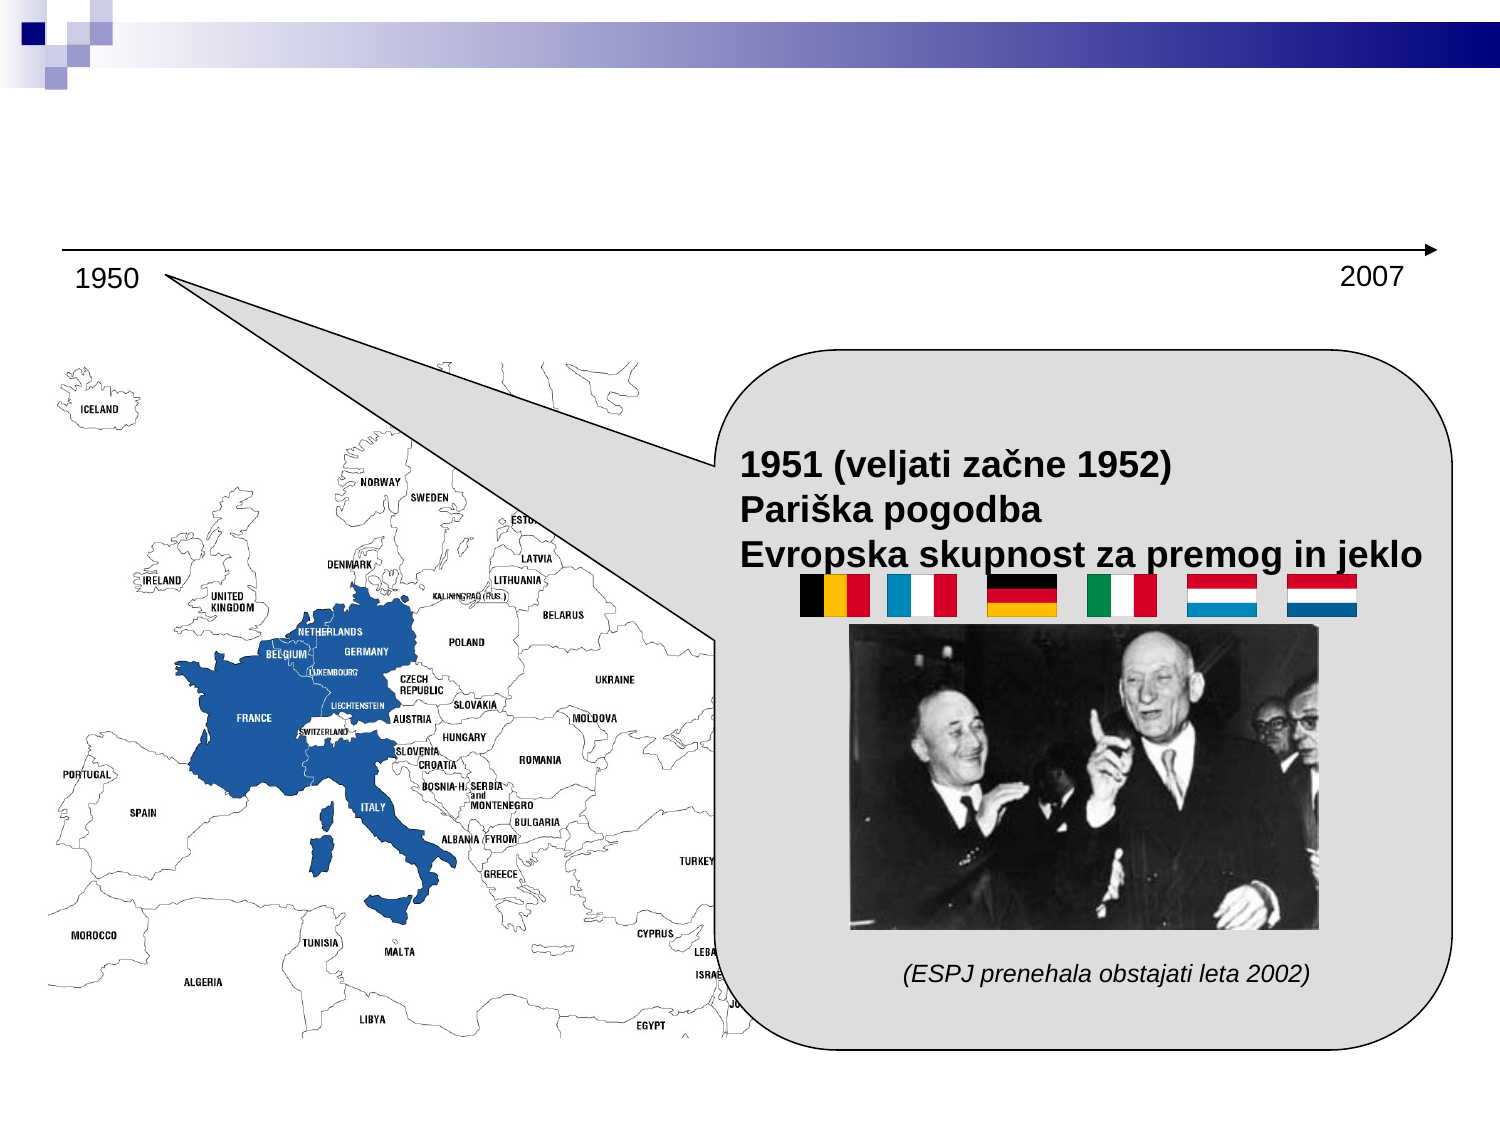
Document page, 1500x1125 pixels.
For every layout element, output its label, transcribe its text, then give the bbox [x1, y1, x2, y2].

picture [1187, 574, 1257, 602]
picture [1287, 574, 1357, 617]
picture [1087, 574, 1157, 617]
text_box 2007 [1325, 249, 1420, 301]
picture [987, 574, 1057, 617]
picture [47, 362, 725, 1038]
text_box 1950 [59, 251, 155, 303]
picture [800, 574, 870, 617]
text_box 1951 (veljati začne 1952) Pariška pogodba Evropska skupnost za premog in jeklo [725, 387, 1439, 1123]
text_box [747, 349, 1420, 387]
picture [912, 574, 957, 617]
text_box (ESPJ prenehala obstajati leta 2002) [824, 950, 1391, 996]
text_box [165, 274, 725, 981]
text_box [1439, 413, 1453, 986]
picture [849, 624, 1319, 930]
picture [419, 362, 780, 465]
